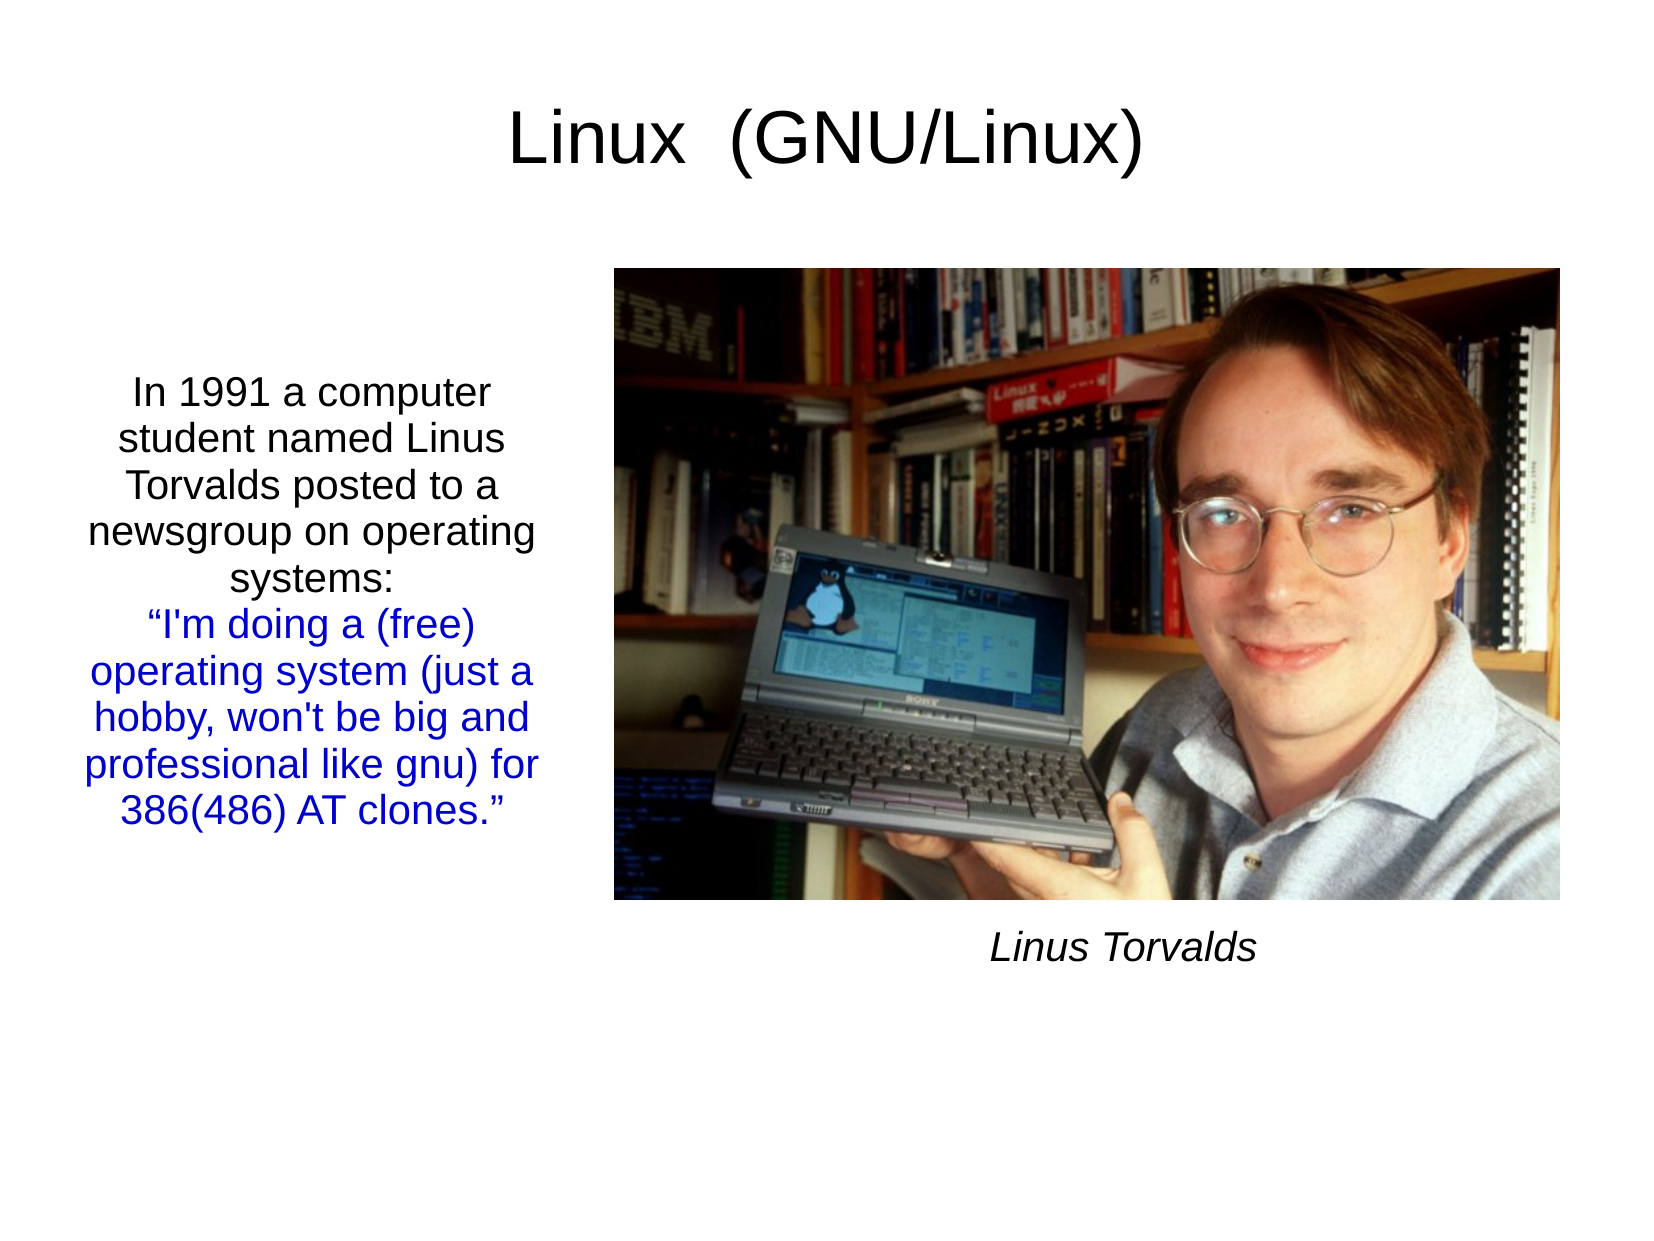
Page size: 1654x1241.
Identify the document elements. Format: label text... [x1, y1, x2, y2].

text_box In 1991 a computer student named Linus Torvalds posted to a newsgroup on operating systems: “I'm doing a (free) operating system (just a hobby, won't be big and professional like gnu) for 386(486) AT clones.” [69, 260, 556, 1036]
picture [614, 268, 1560, 900]
subtitle Linus Torvalds [816, 918, 1431, 976]
title Linux (GNU/Linux) [82, 49, 1571, 226]
